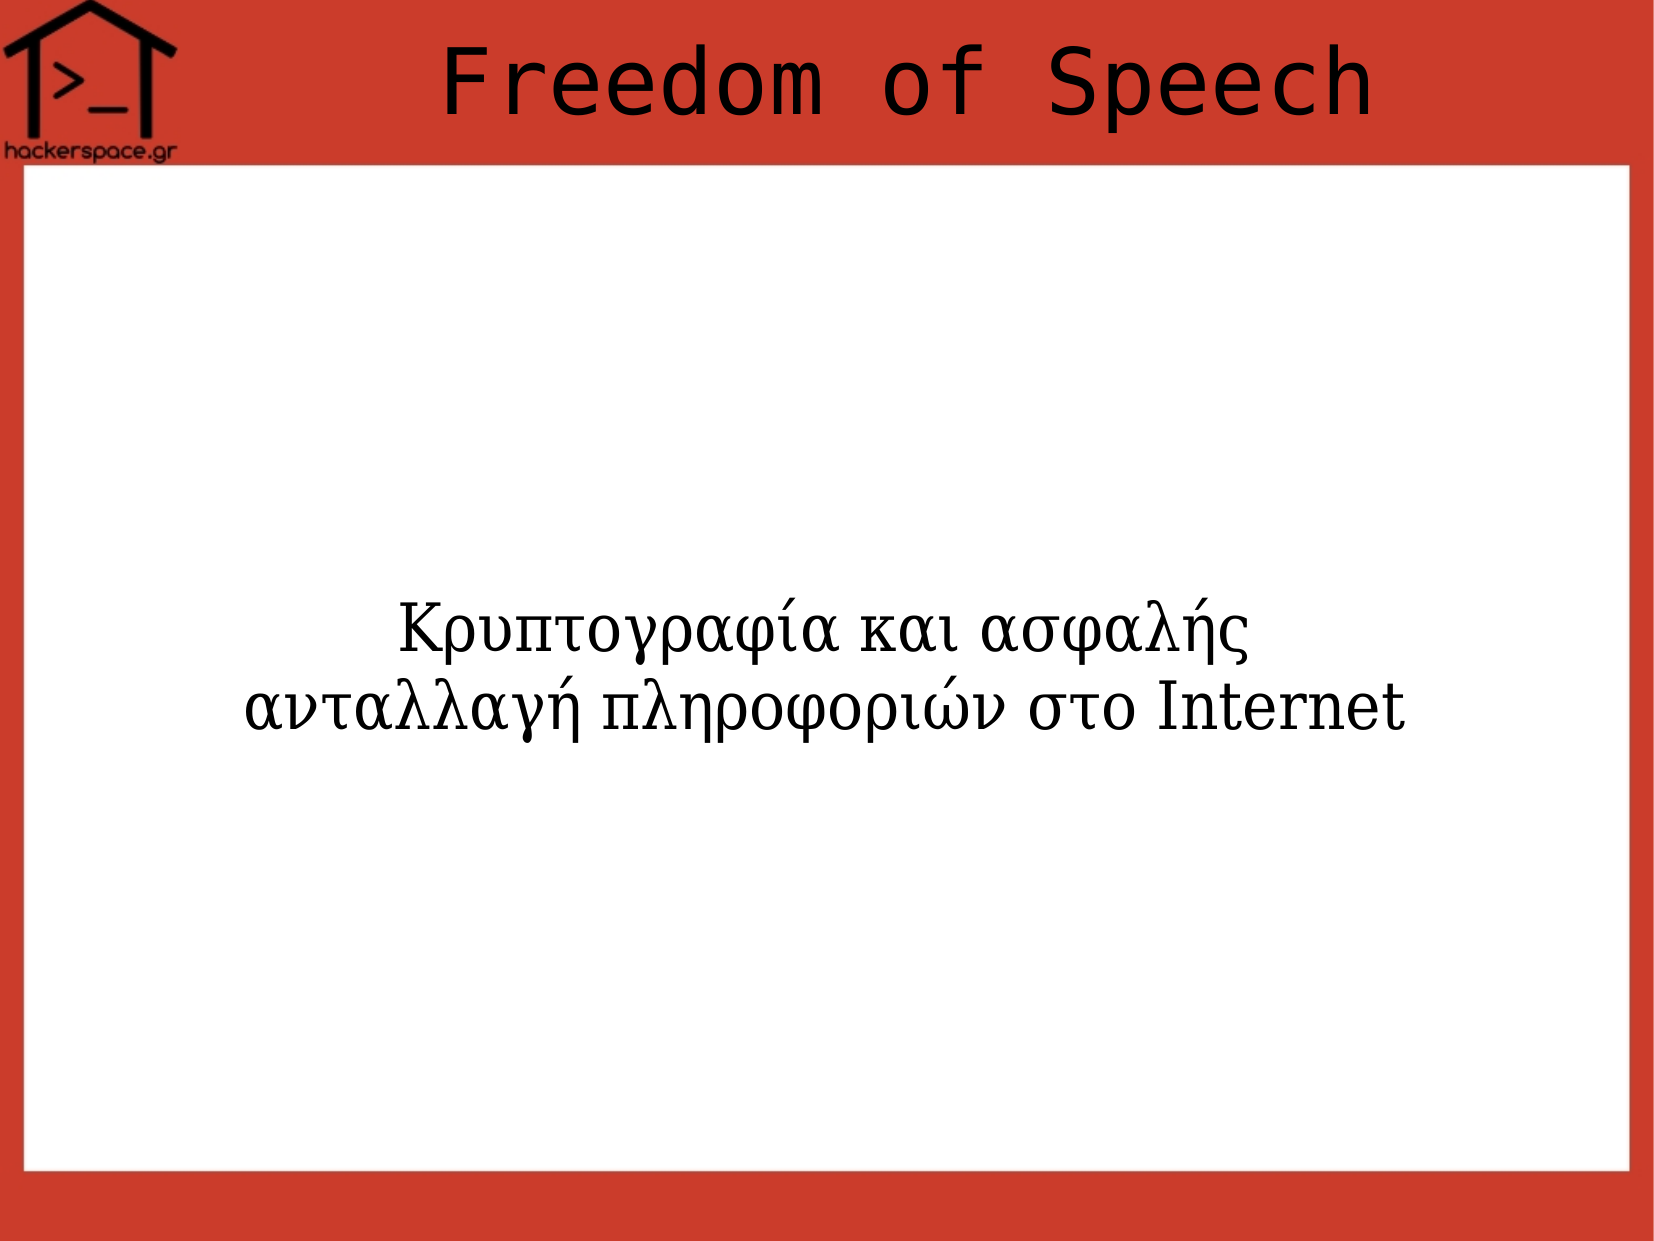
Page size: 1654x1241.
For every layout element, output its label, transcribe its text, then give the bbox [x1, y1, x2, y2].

picture [0, 0, 1654, 1241]
title Freedom of Speech [195, 15, 1621, 151]
subtitle Κρυπτογραφία και ασφαλής ανταλλαγή πληροφοριών στο Internet [60, 195, 1591, 1141]
